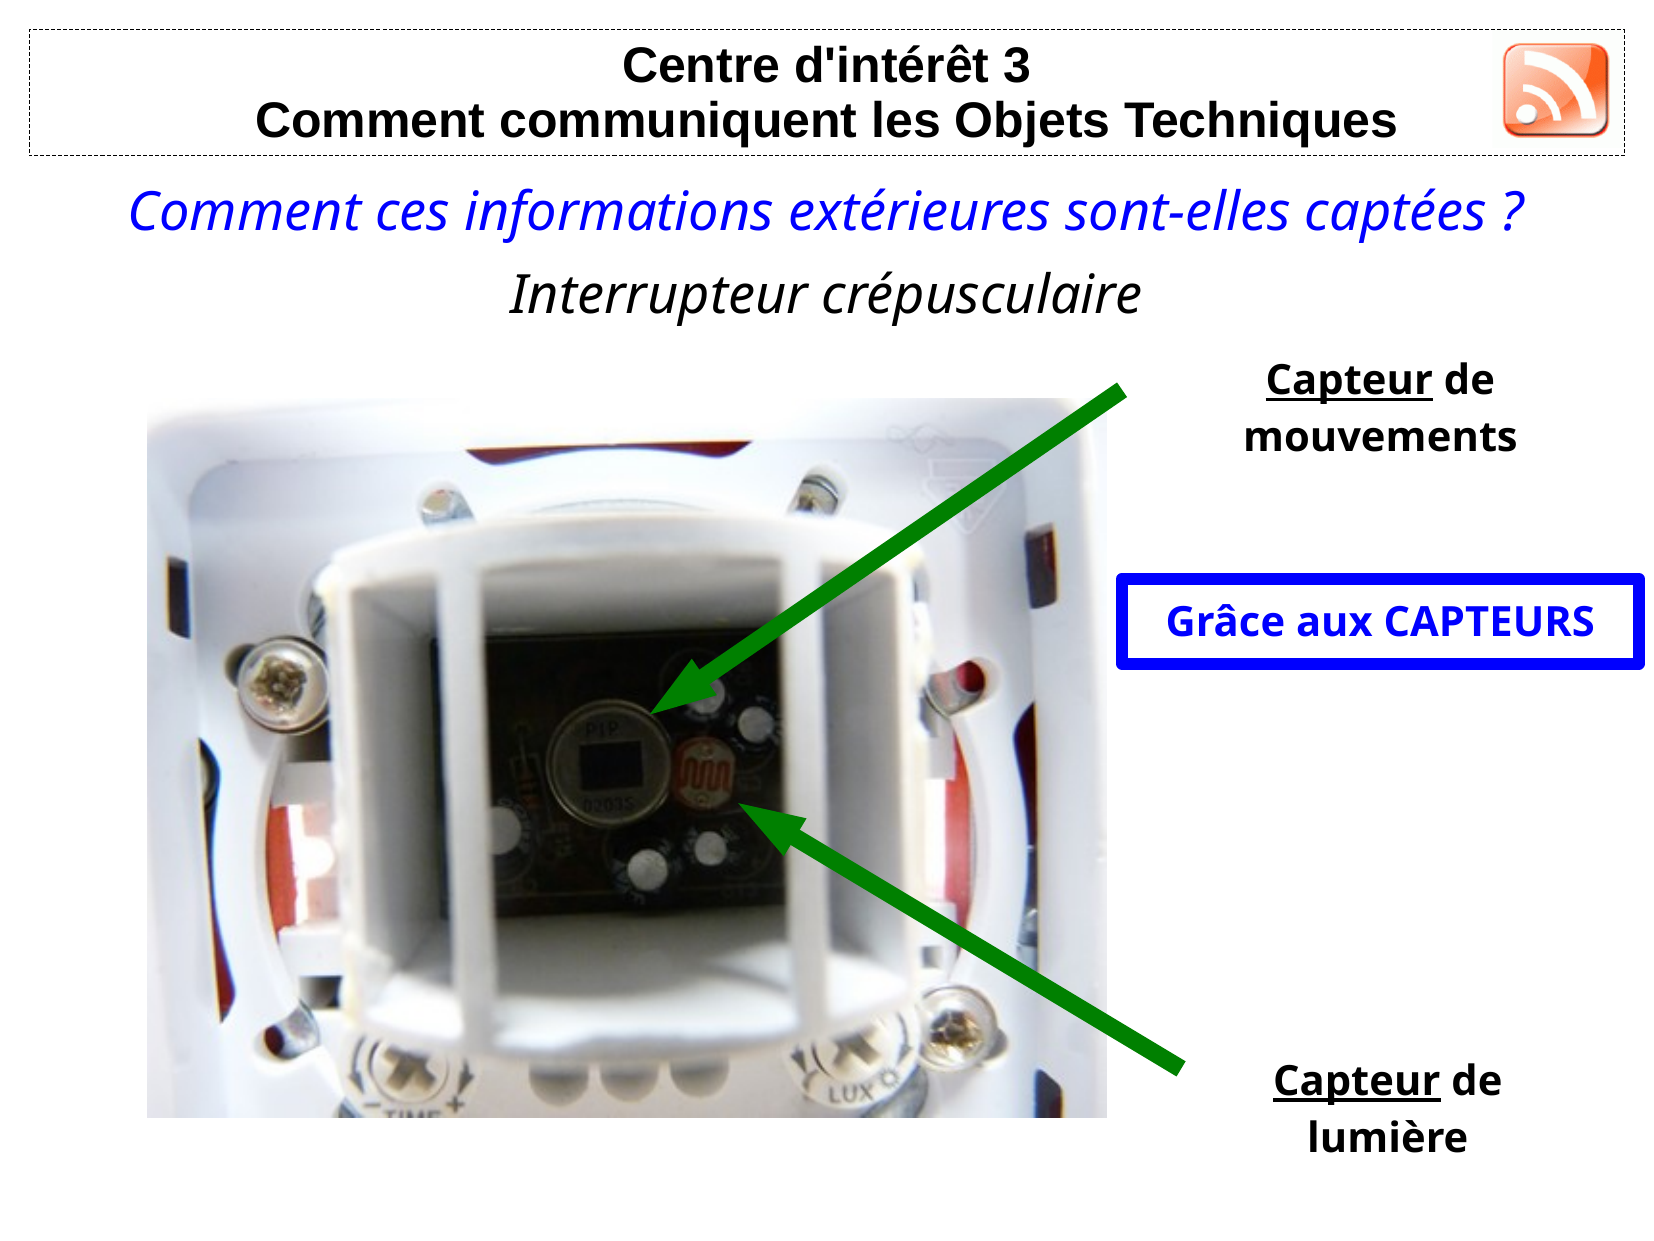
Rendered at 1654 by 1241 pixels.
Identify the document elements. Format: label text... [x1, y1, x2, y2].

text_box Capteur de lumière [1181, 1043, 1595, 1117]
picture [147, 398, 1107, 1118]
text_box Interrupteur crépusculaire [391, 248, 1263, 339]
text_box Comment ces informations extérieures sont-elles captées ? [44, 165, 1610, 256]
text_box Centre d'intérêt 3 Comment communiquent les Objets Techniques [29, 29, 1625, 156]
text_box Grâce aux CAPTEURS [1122, 578, 1639, 664]
text_box Capteur de mouvements [1122, 342, 1639, 416]
